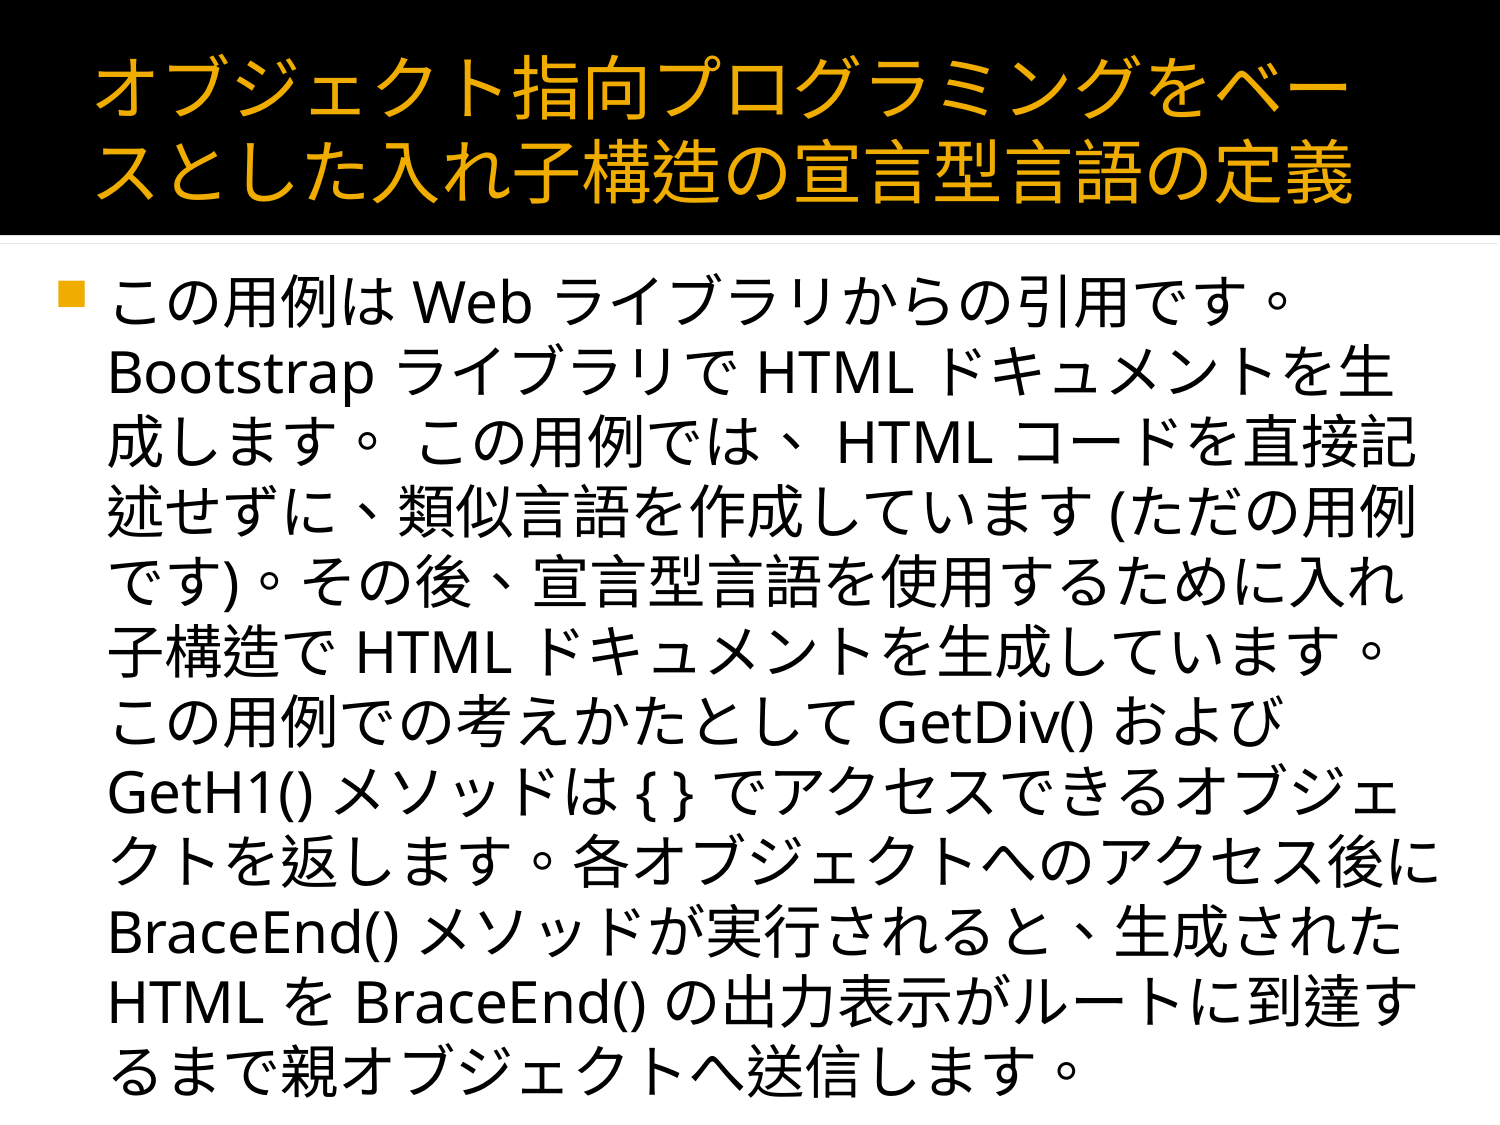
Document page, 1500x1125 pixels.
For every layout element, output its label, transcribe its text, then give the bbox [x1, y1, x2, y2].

list この用例は Web ライブラリからの引用です。 Bootstrap ライブラリで HTML ドキュメントを生成します。 この用例では、 HTML コードを直接記述せずに、類似言語を作成しています (ただの用例です)。その後、宣言型言語を使用するために入れ子構造で HTML ドキュメントを生成しています。この用例での考えかたとして GetDiv() および GetH1() メソッドは { } でアクセスできるオブジェクトを返します。各オブジェクトへのアクセス後に BraceEnd() メソッドが実行されると、生成された HTML を BraceEnd() の出力表示がルートに到達するまで親オブジェクトへ送信します。 [24, 249, 1463, 1050]
title オブジェクト指向プログラミングをベースとした入れ子構造の宣言型言語の定義 [75, 25, 1425, 231]
